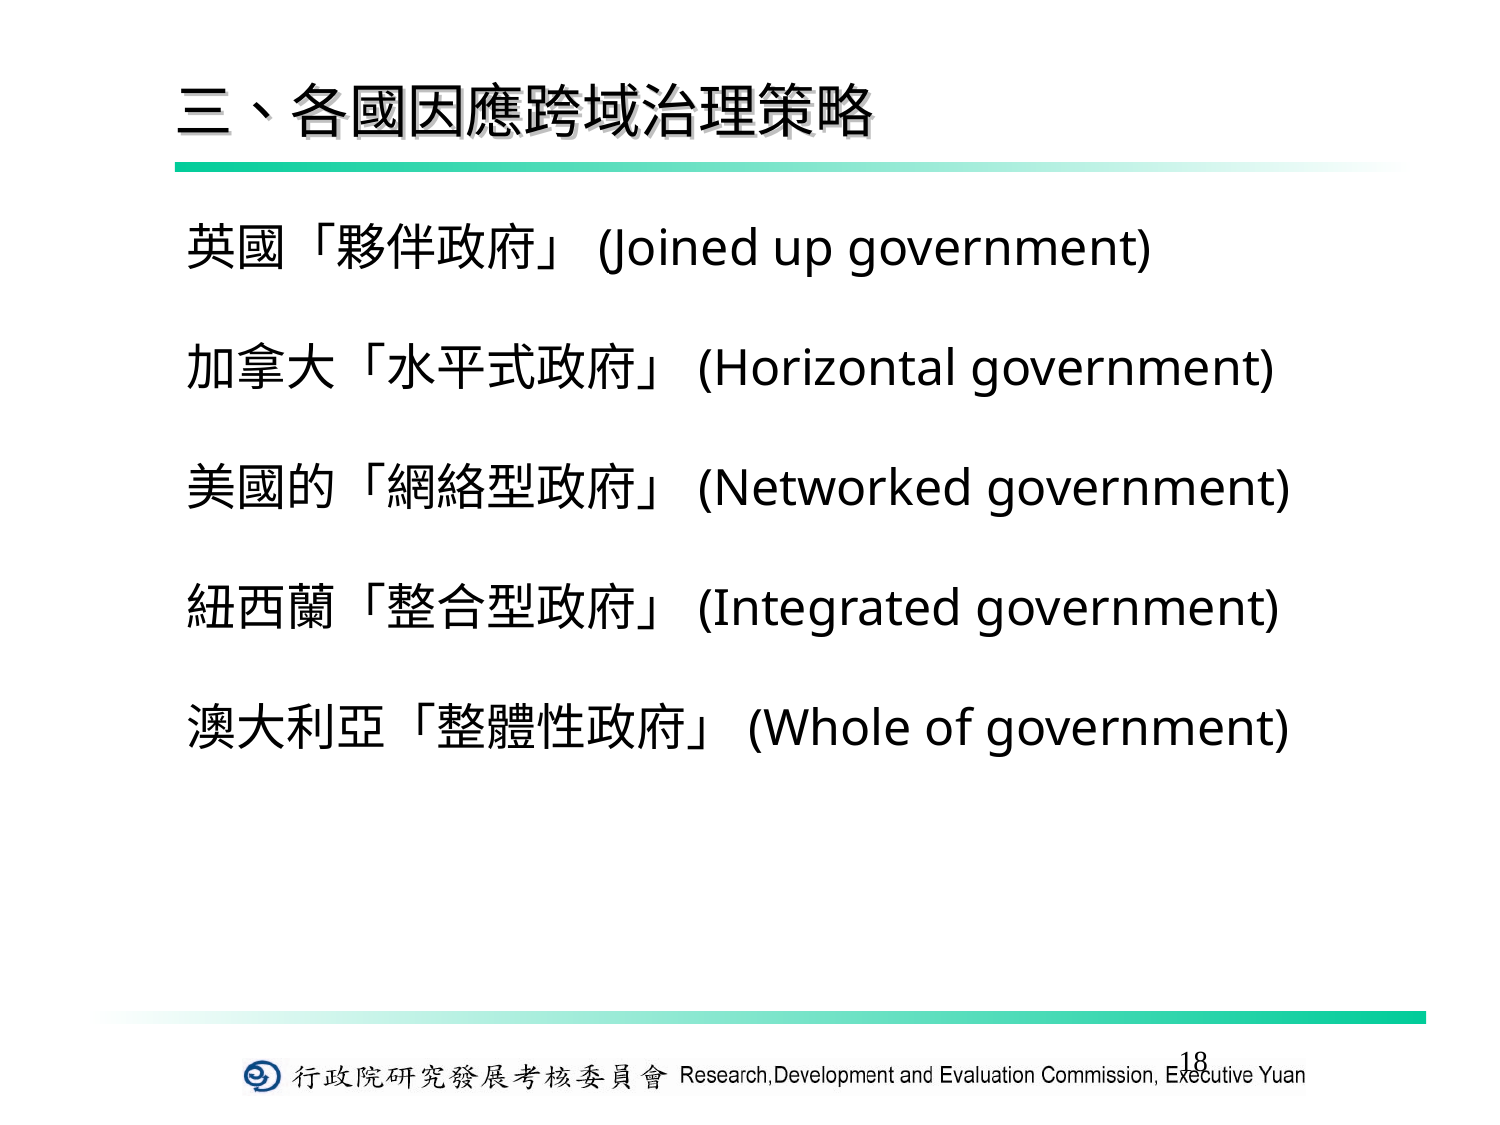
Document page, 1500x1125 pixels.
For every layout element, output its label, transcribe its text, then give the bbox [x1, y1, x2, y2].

text_box [1163, 1034, 1477, 1110]
text_box 英國「夥伴政府」(Joined up government) 加拿大「水平式政府」(Horizontal government) 美國的「網絡型政府」(Networked government) 紐西蘭「整合型政府」(Integrated government) 澳大利亞「整體性政府」(Whole of government) [171, 208, 1500, 763]
text_box 三、各國因應跨域治理策略 [159, 66, 1047, 153]
